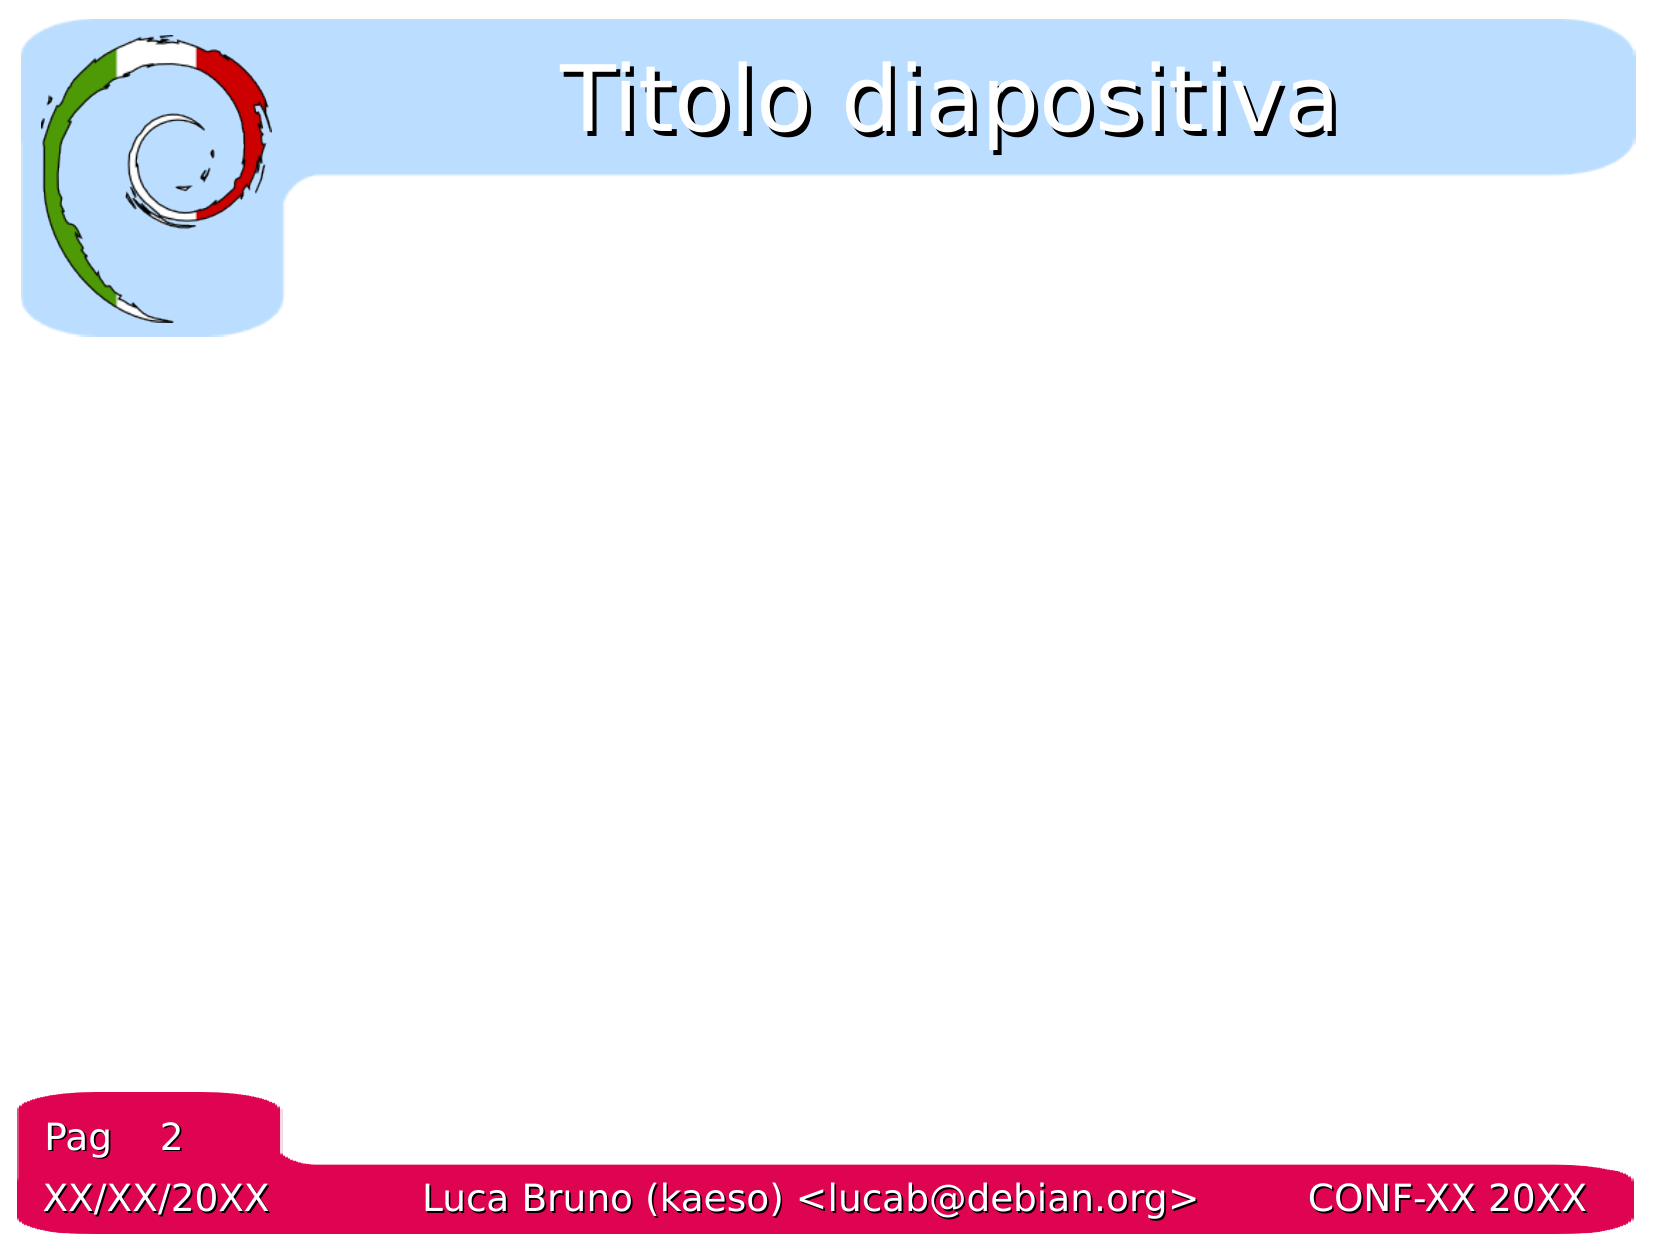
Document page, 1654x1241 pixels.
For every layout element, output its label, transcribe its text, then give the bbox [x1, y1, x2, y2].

picture [17, 1092, 1634, 1234]
title Titolo diapositiva [265, 3, 1636, 196]
text_box XX/XX/20XX [27, 1169, 285, 1241]
text_box Luca Bruno (kaeso) <lucab@debian.org> CONF-XX 20XX [407, 1169, 1603, 1241]
picture [21, 19, 1636, 337]
text_box Pag <numero> [29, 1108, 383, 1182]
